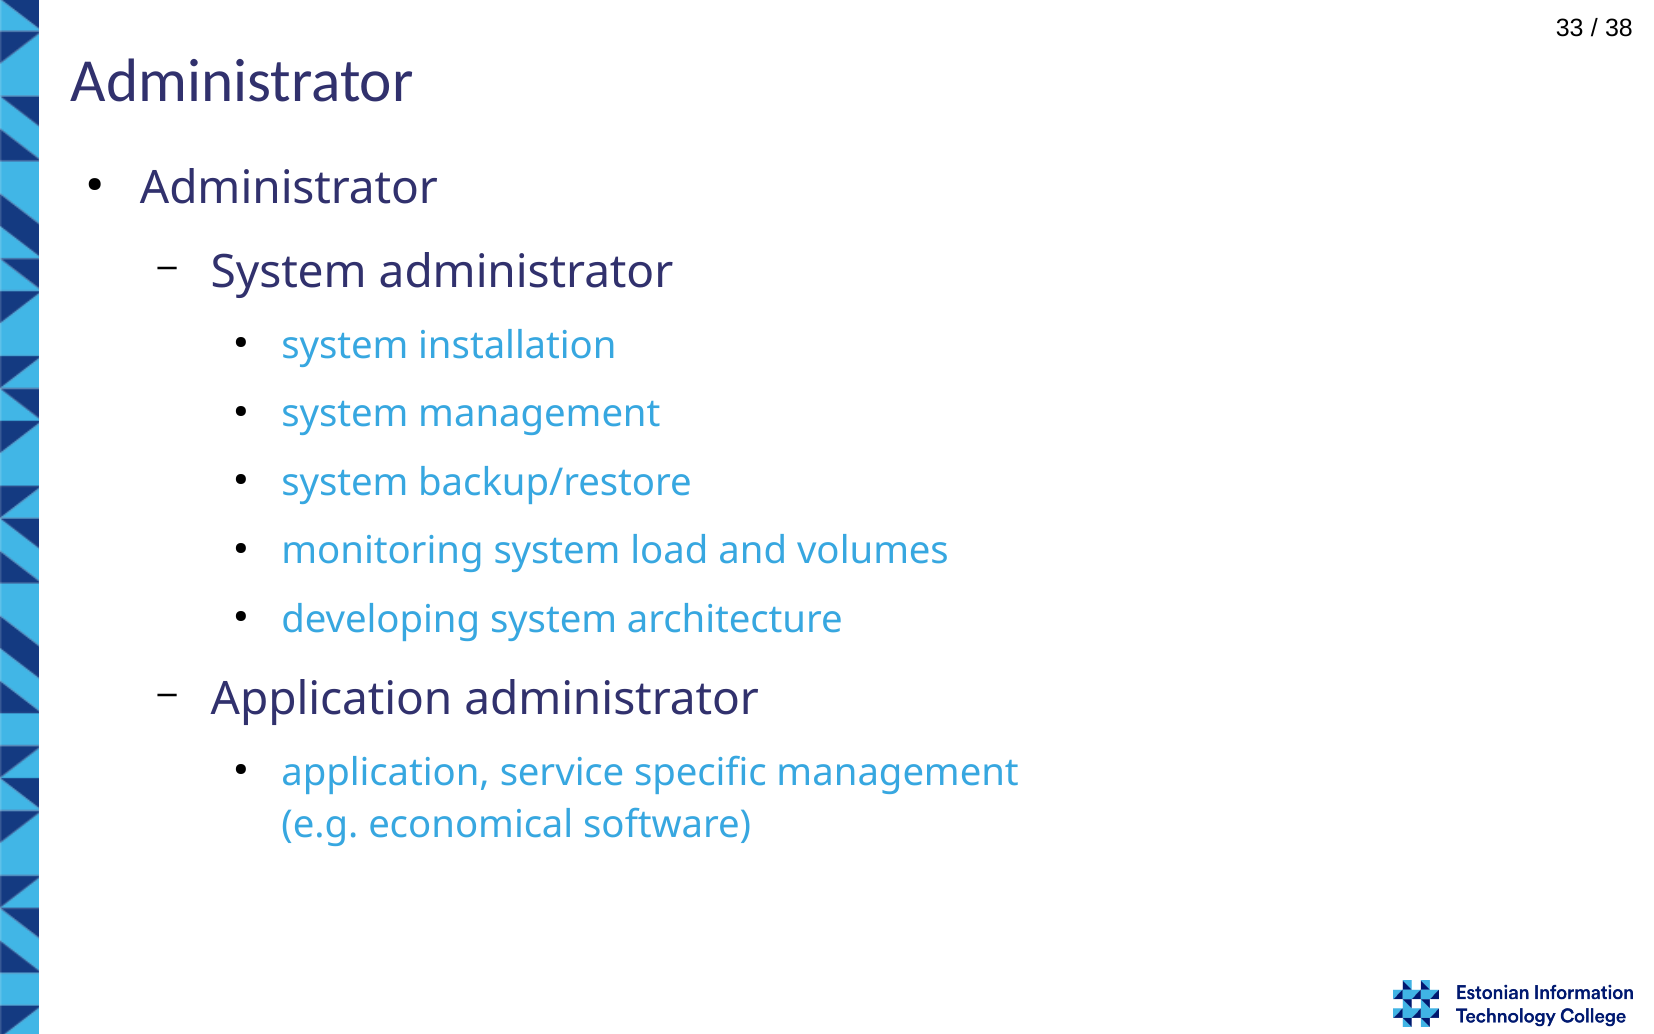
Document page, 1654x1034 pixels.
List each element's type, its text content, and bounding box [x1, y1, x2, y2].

picture [1393, 980, 1633, 1027]
title Administrator [70, 41, 1630, 130]
list Administrator System administrator system installation system management system backup/restore monitoring system load and volumes developing system architecture Application administrator application, service specific management (e.g. economical software) [68, 153, 1630, 957]
